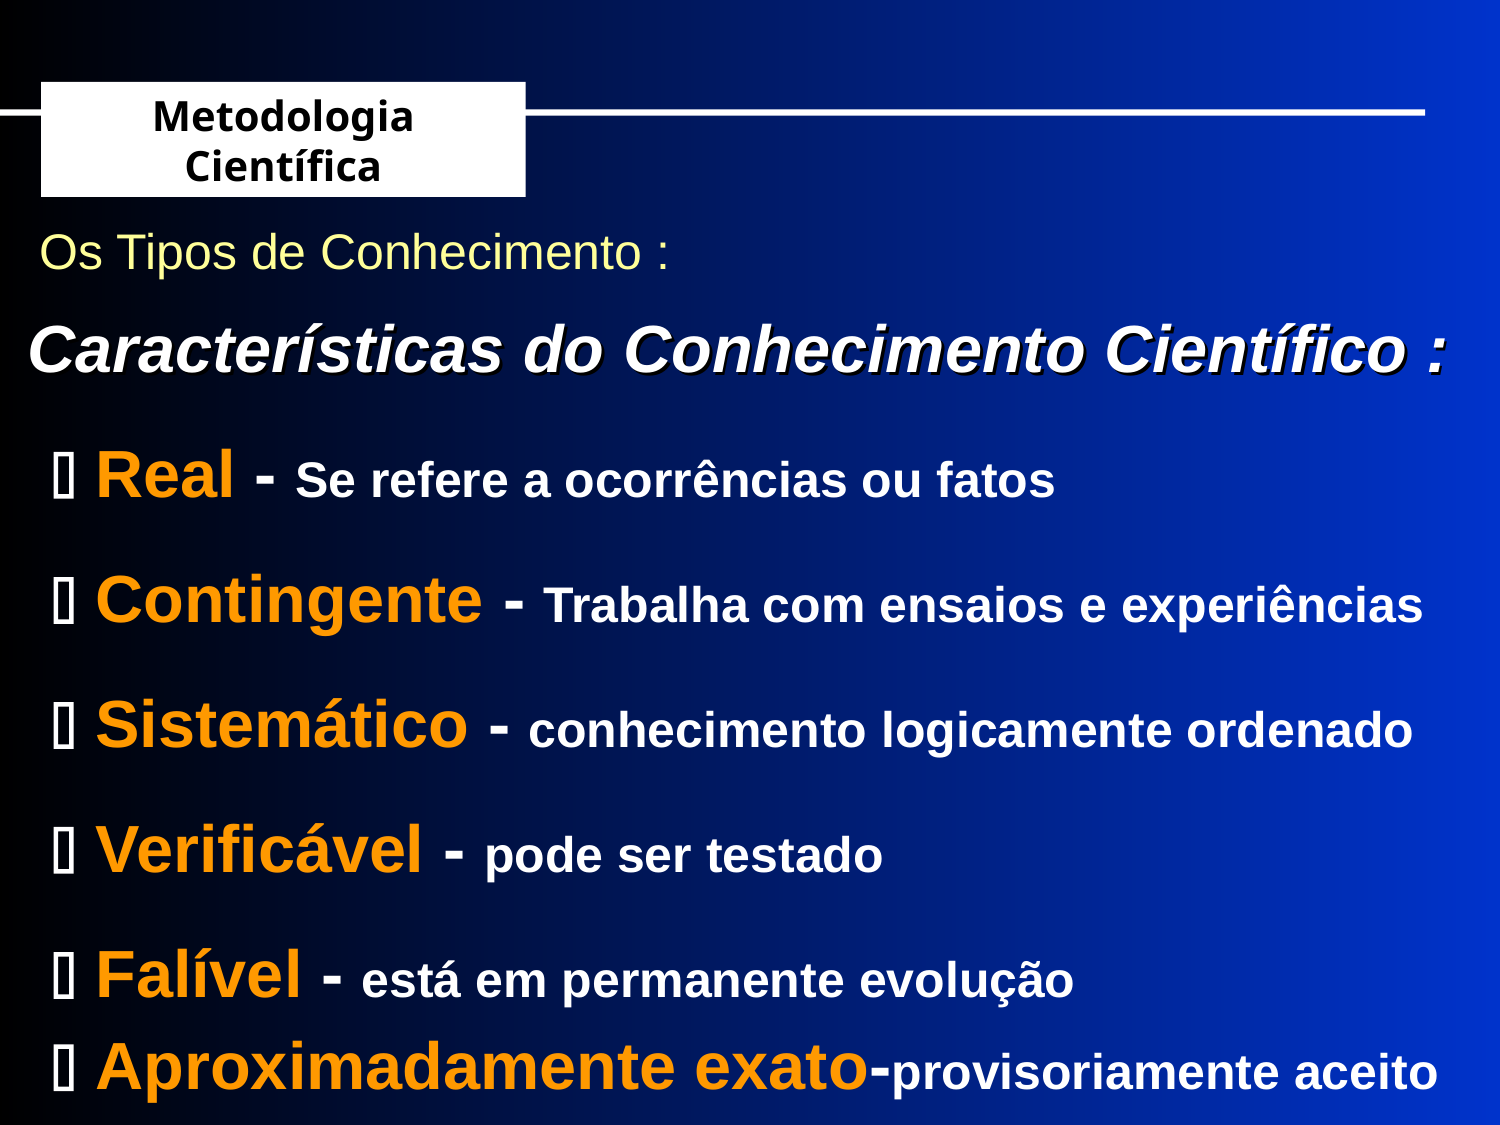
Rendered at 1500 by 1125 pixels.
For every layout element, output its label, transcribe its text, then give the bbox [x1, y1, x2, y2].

text_box  Contingente - Trabalha com ensaios e experiências [37, 548, 1495, 645]
text_box  Falível - está em permanente evolução [37, 923, 1144, 1015]
text_box Características do Conhecimento Científico : [12, 298, 1500, 394]
text_box  Verificável - pode ser testado [37, 798, 951, 895]
text_box  Sistemático - conhecimento logicamente ordenado [37, 673, 1486, 770]
text_box  Real - Se refere a ocorrências ou fatos [37, 423, 1125, 520]
text_box  Aproximadamente exato-provisoriamente aceito [37, 1015, 1496, 1111]
text_box Metodologia Científica [41, 81, 526, 147]
text_box Os Tipos de Conhecimento : [24, 212, 690, 288]
